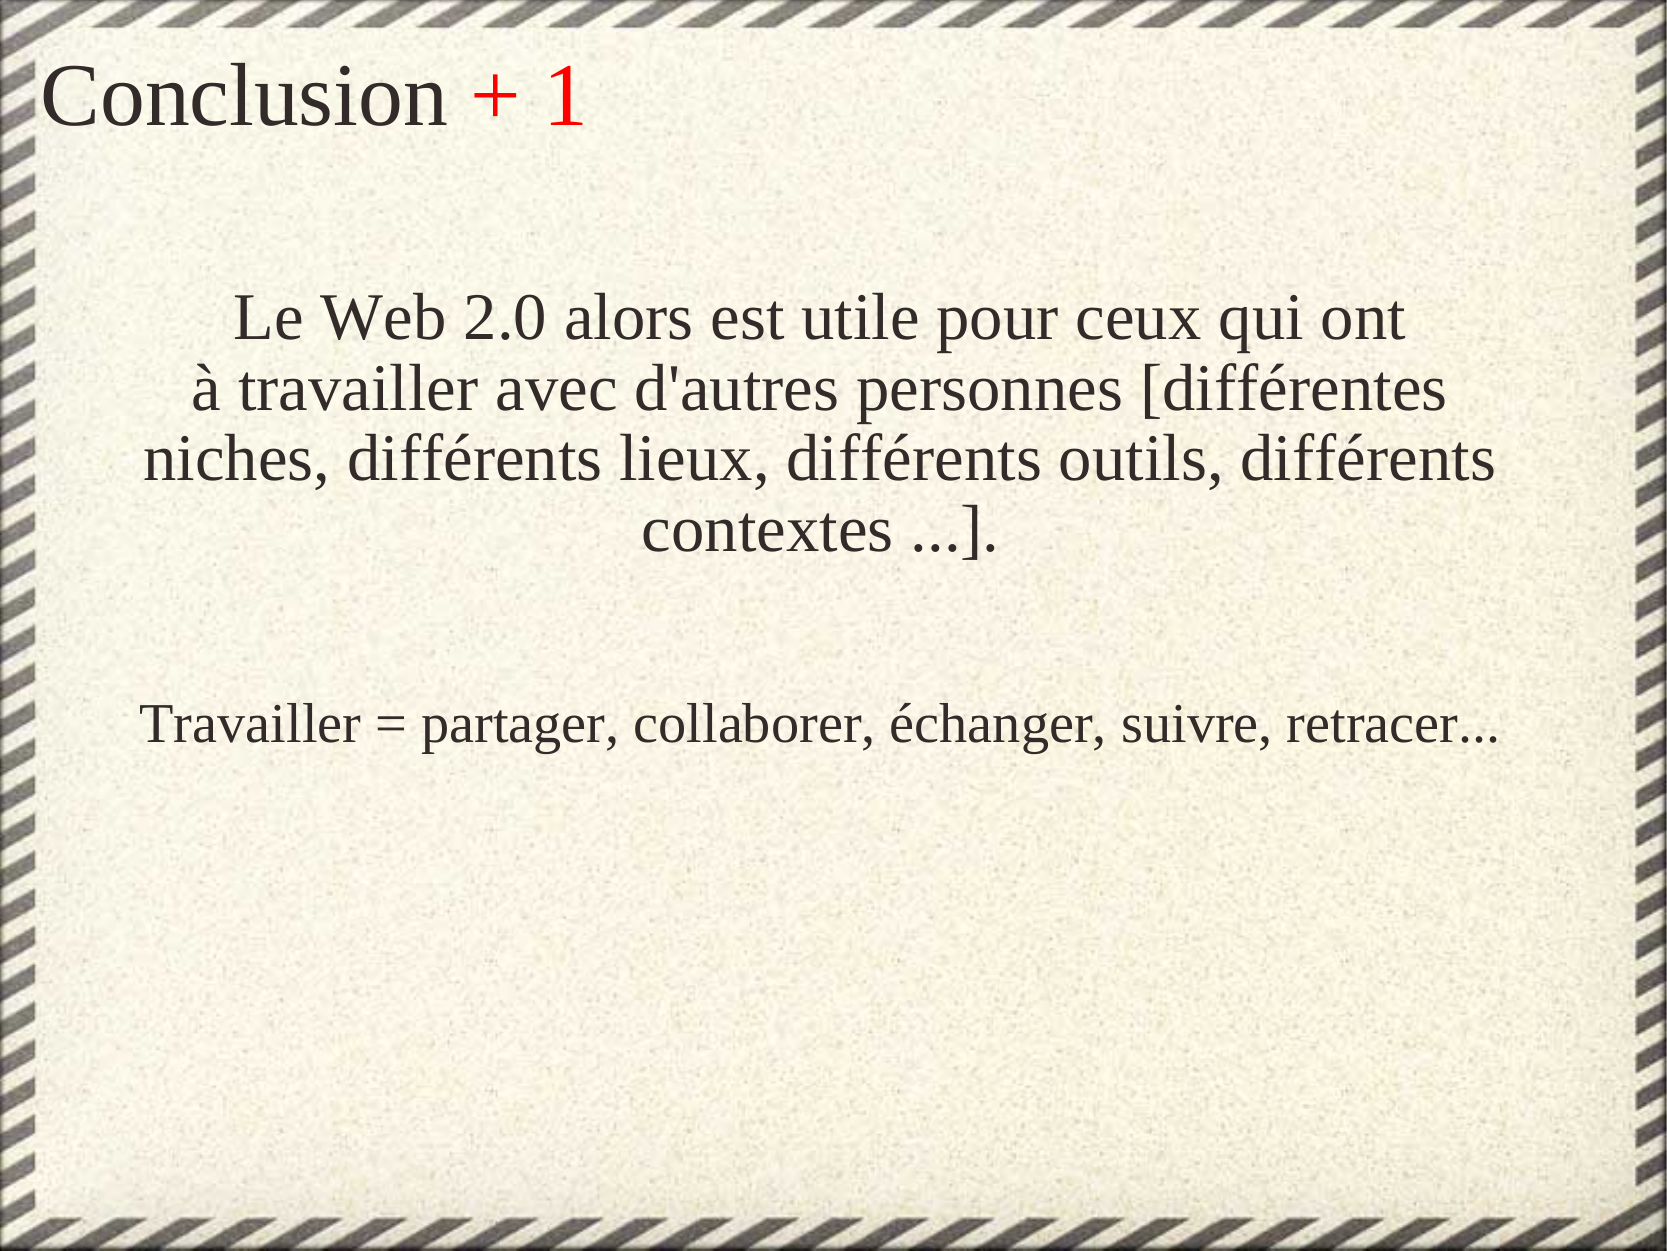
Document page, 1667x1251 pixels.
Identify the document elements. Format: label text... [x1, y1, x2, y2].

list Le Web 2.0 alors est utile pour ceux qui ont à travailler avec d'autres personnes [différentes niches, différents lieux, différents outils, différents contextes ...]. Travailler = partager, collaborer, échanger, suivre, retracer... [110, 283, 1532, 1111]
picture [0, 0, 1667, 1251]
title Conclusion + 1 [40, 50, 1627, 201]
